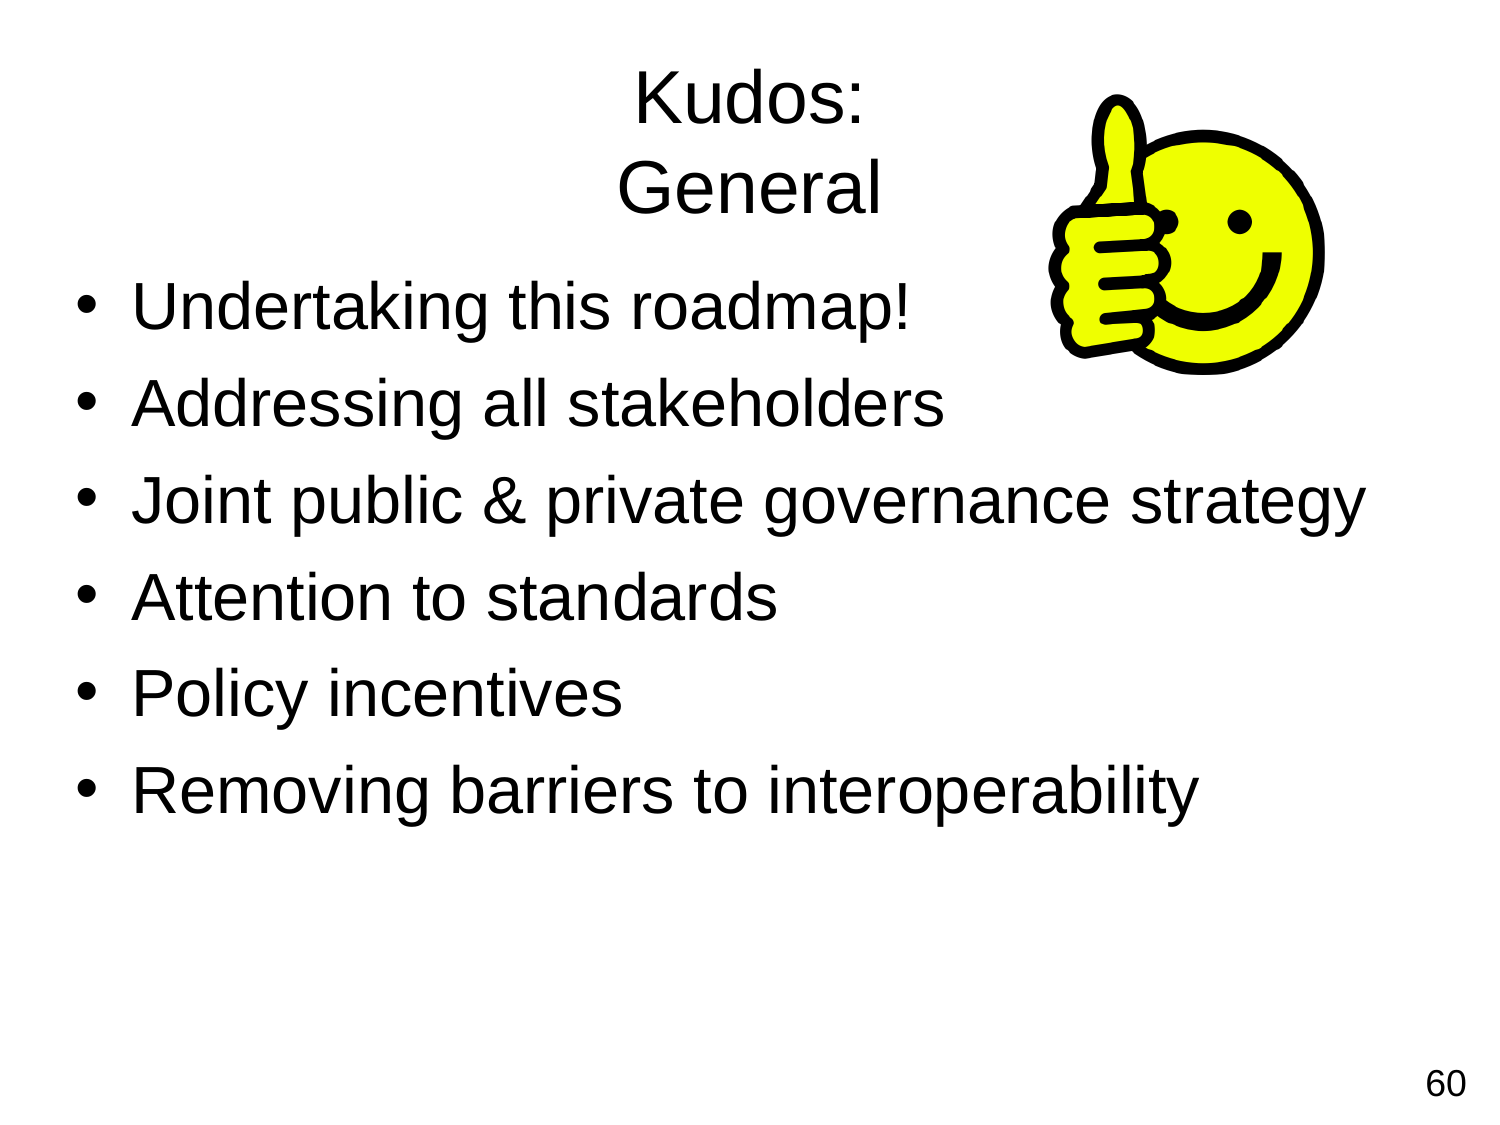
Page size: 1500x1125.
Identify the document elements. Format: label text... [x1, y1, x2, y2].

title Kudos: General [75, 44, 1425, 233]
list Undertaking this roadmap! Addressing all stakeholders Joint public & private governance strategy Attention to standards Policy incentives Removing barriers to interoperability [75, 263, 1395, 916]
picture [1048, 94, 1325, 375]
